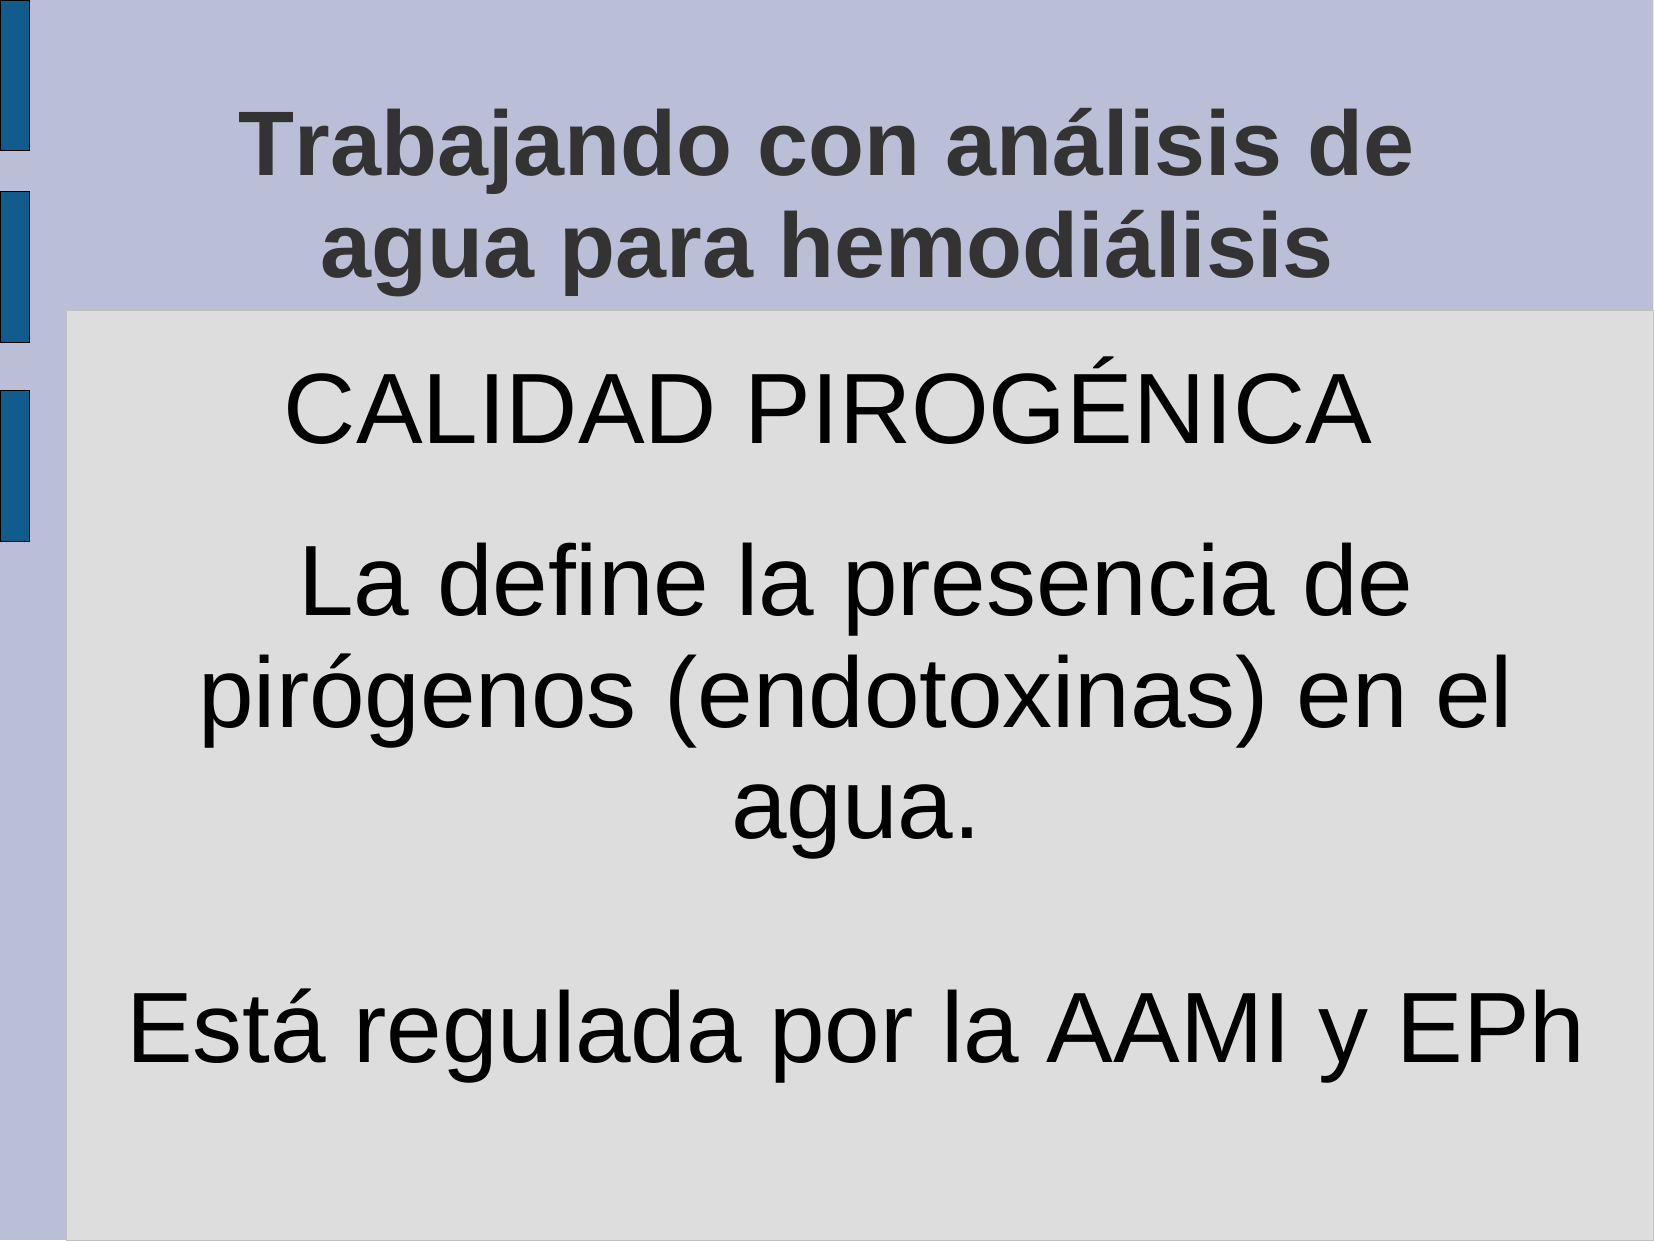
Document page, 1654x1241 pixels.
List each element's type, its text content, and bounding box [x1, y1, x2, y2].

title Trabajando con análisis de agua para hemodiálisis [121, 91, 1534, 299]
text_box La define la presencia de pirógenos (endotoxinas) en el agua. Está regulada por la AAMI y EPh [88, 524, 1625, 1159]
text_box CALIDAD PIROGÉNICA [121, 344, 1536, 473]
